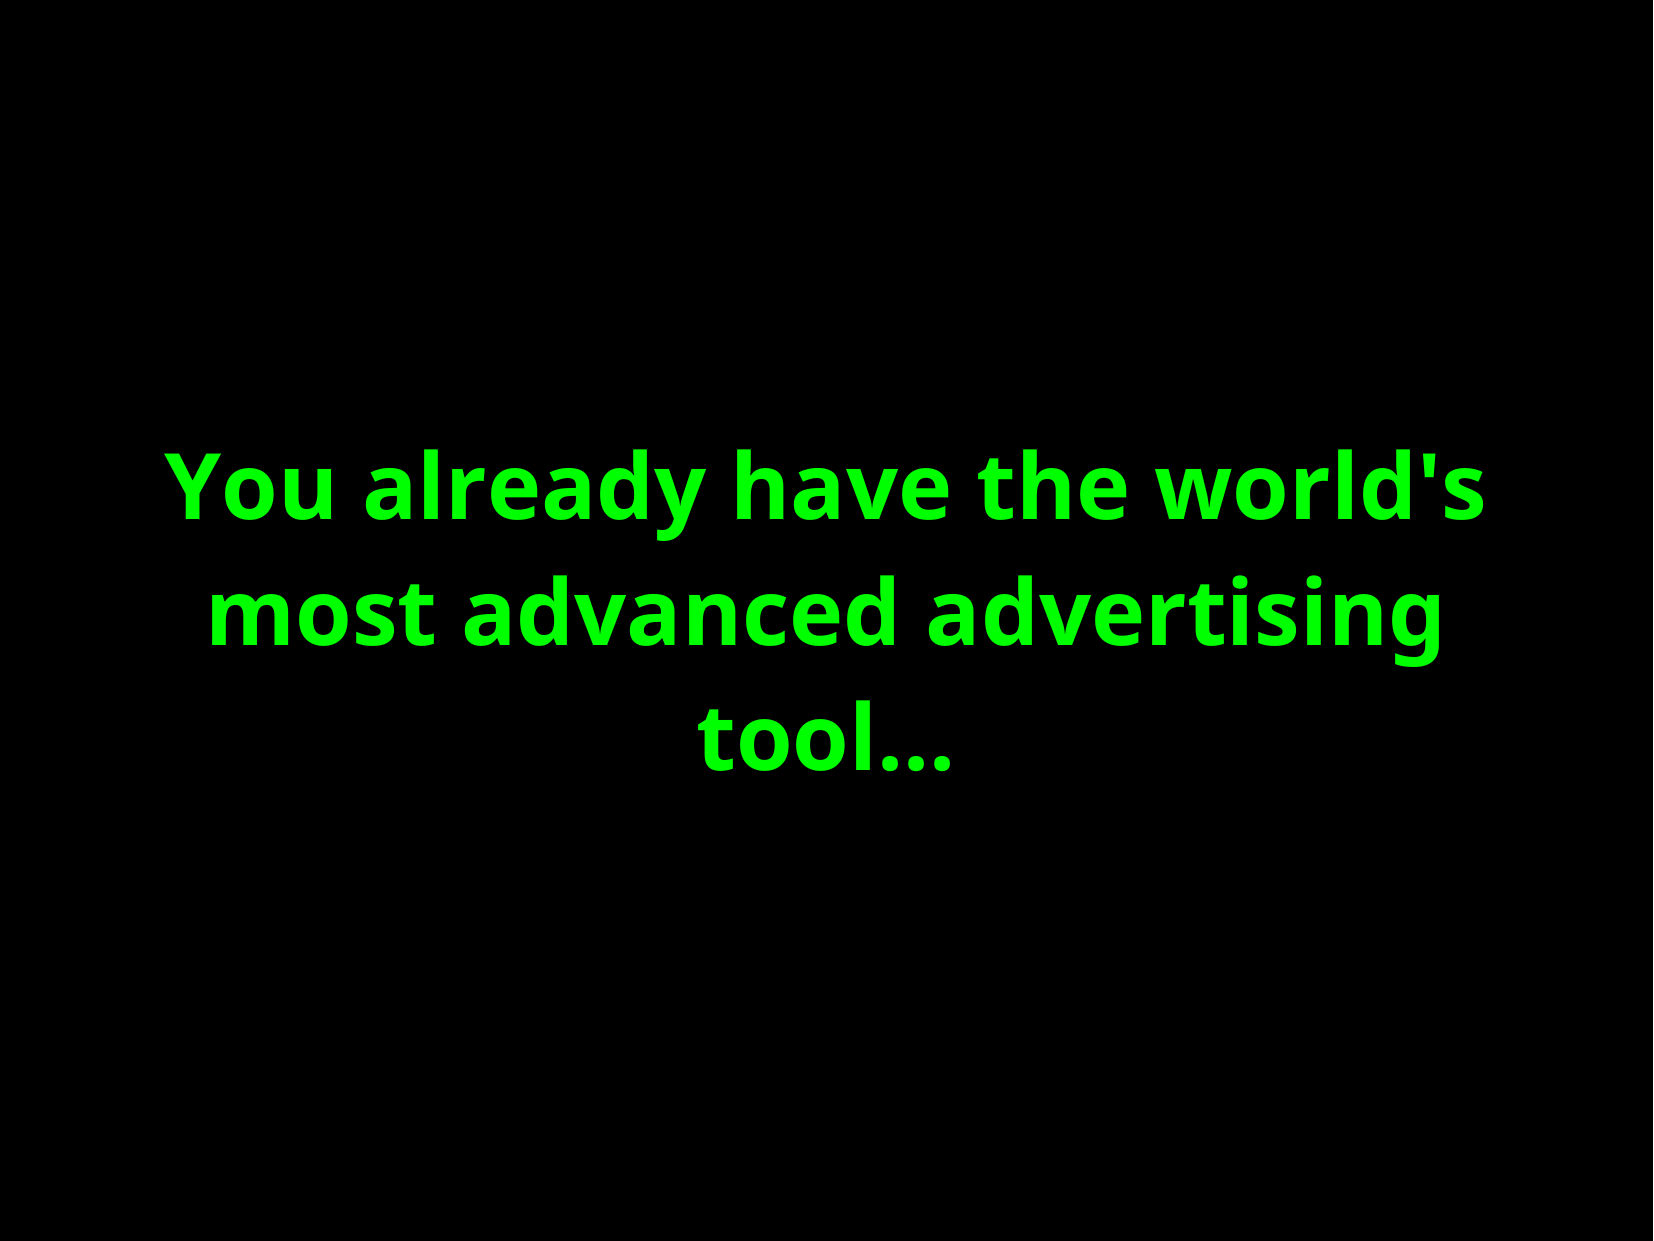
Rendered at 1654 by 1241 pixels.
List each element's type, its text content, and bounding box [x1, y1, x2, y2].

title You already have the world's most advanced advertising tool... [82, 136, 1571, 1084]
